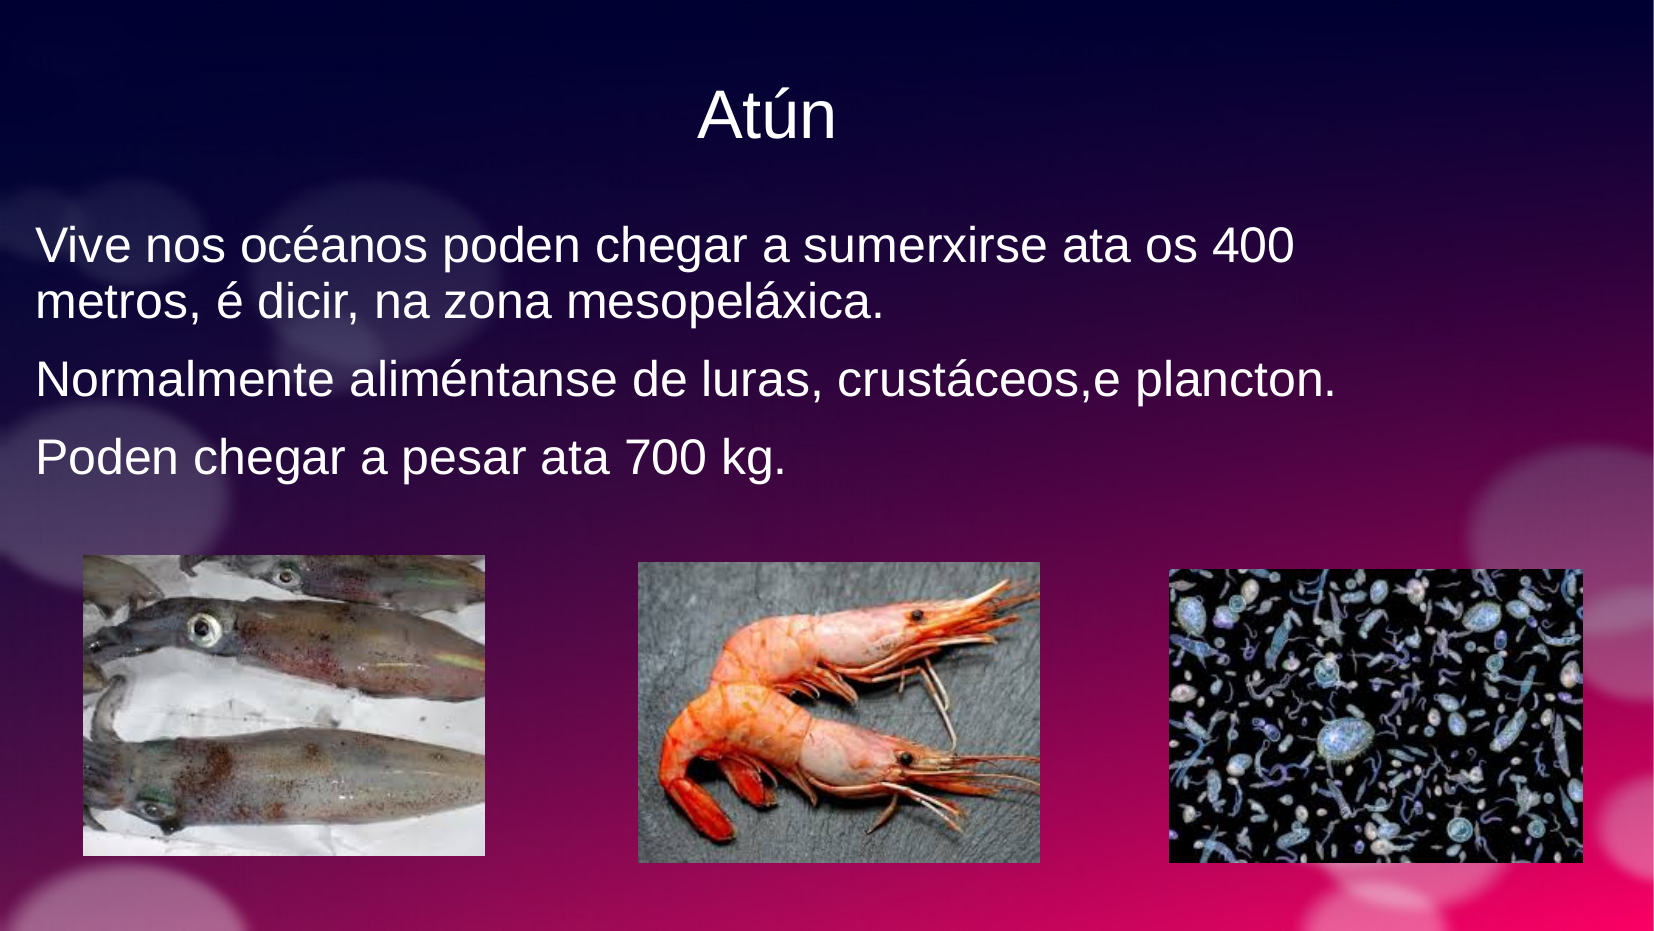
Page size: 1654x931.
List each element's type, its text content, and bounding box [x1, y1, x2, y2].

title Atún [59, 37, 1477, 193]
list Vive nos océanos poden chegar a sumerxirse ata os 400 metros, é dicir, na zona mesopeláxica. Normalmente aliméntanse de luras, crustáceos,e plancton. Poden chegar a pesar ata 700 kg. [0, 217, 1382, 832]
picture [0, 0, 1654, 931]
